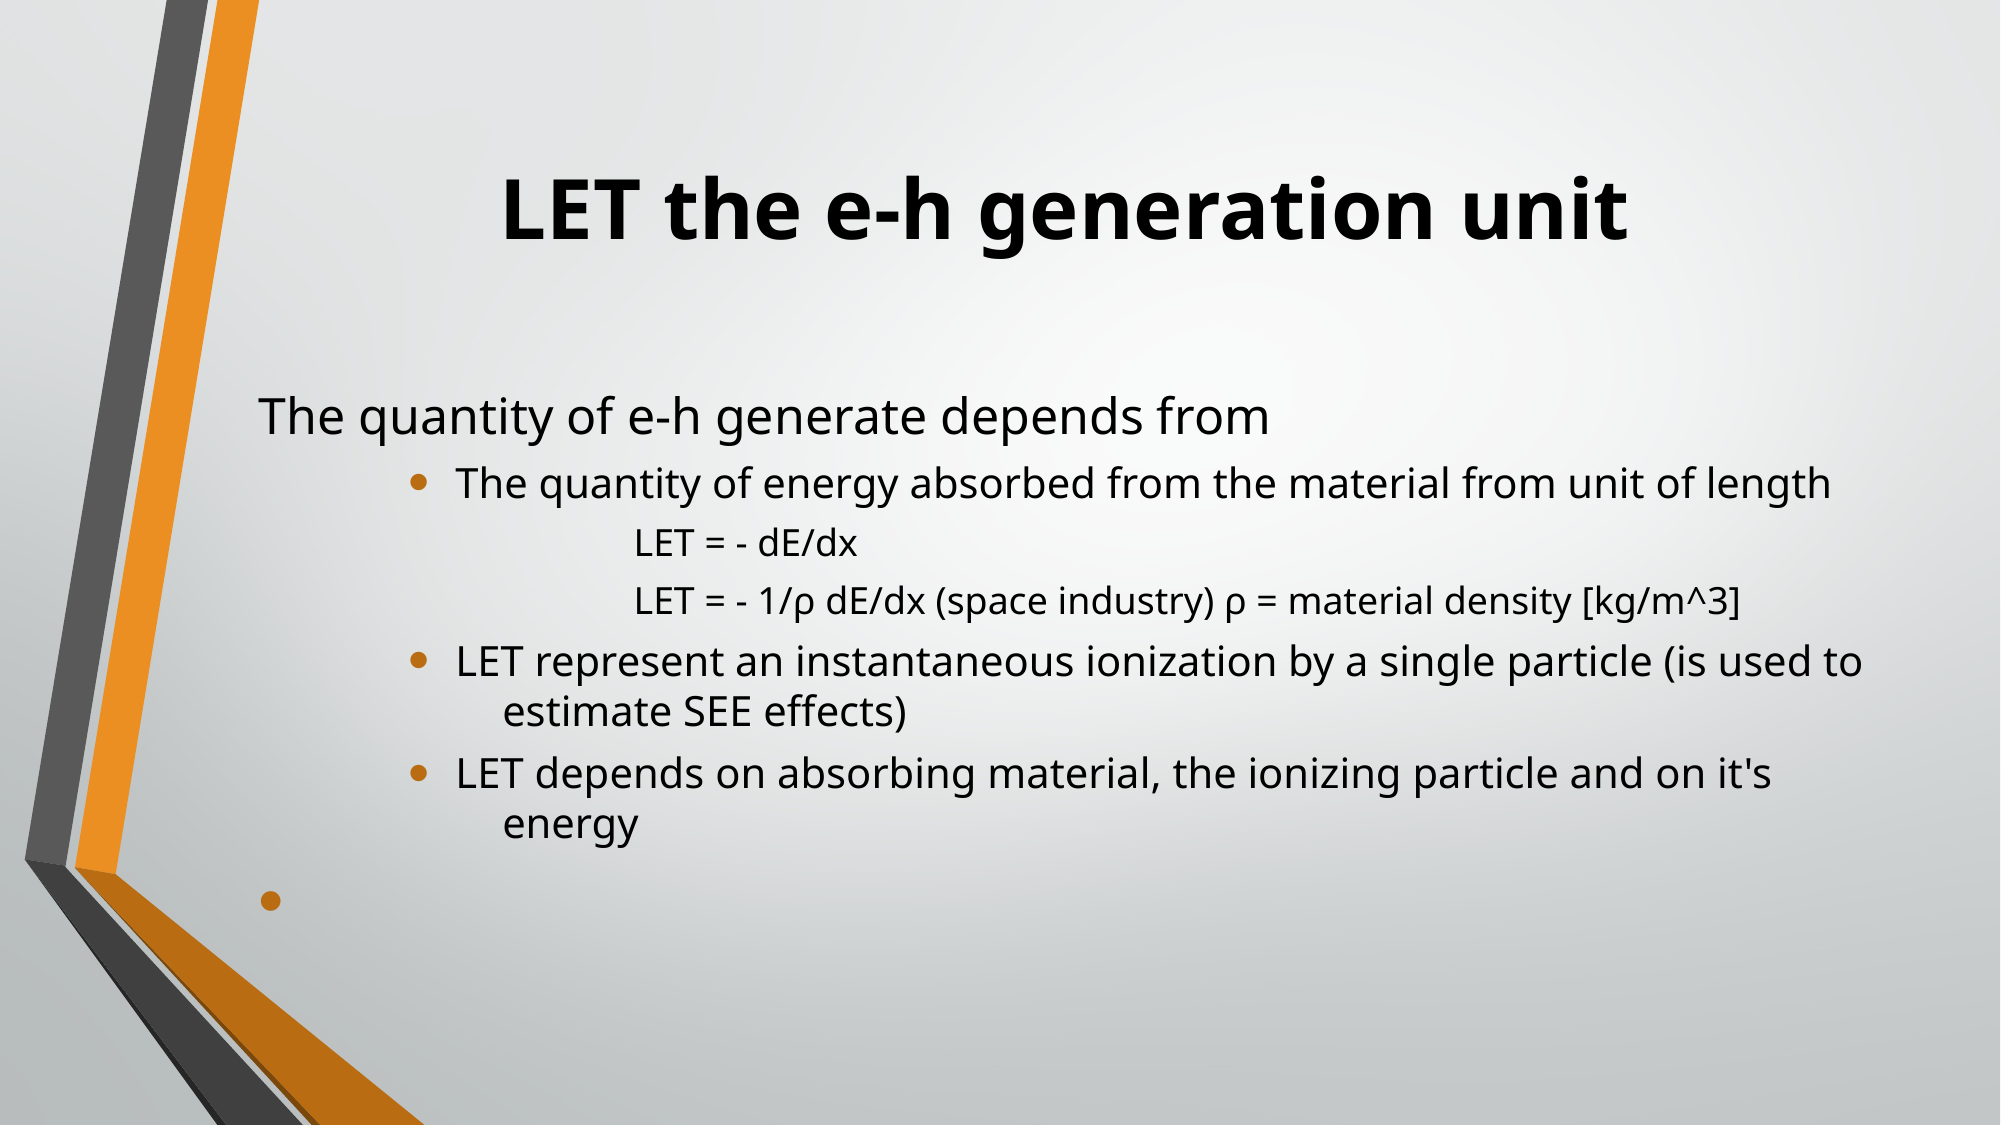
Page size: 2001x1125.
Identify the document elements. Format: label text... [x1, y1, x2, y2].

list The quantity of e-h generate depends from The quantity of energy absorbed from the material from unit of length LET = - dE/dx LET = - 1/ρ dE/dx (space industry) ρ = material density [kg/m^3] LET represent an instantaneous ionization by a single particle (is used to estimate SEE effects) LET depends on absorbing material, the ionizing particle and on it's energy [243, 254, 1887, 1071]
title LET the e-h generation unit [243, 112, 1887, 254]
